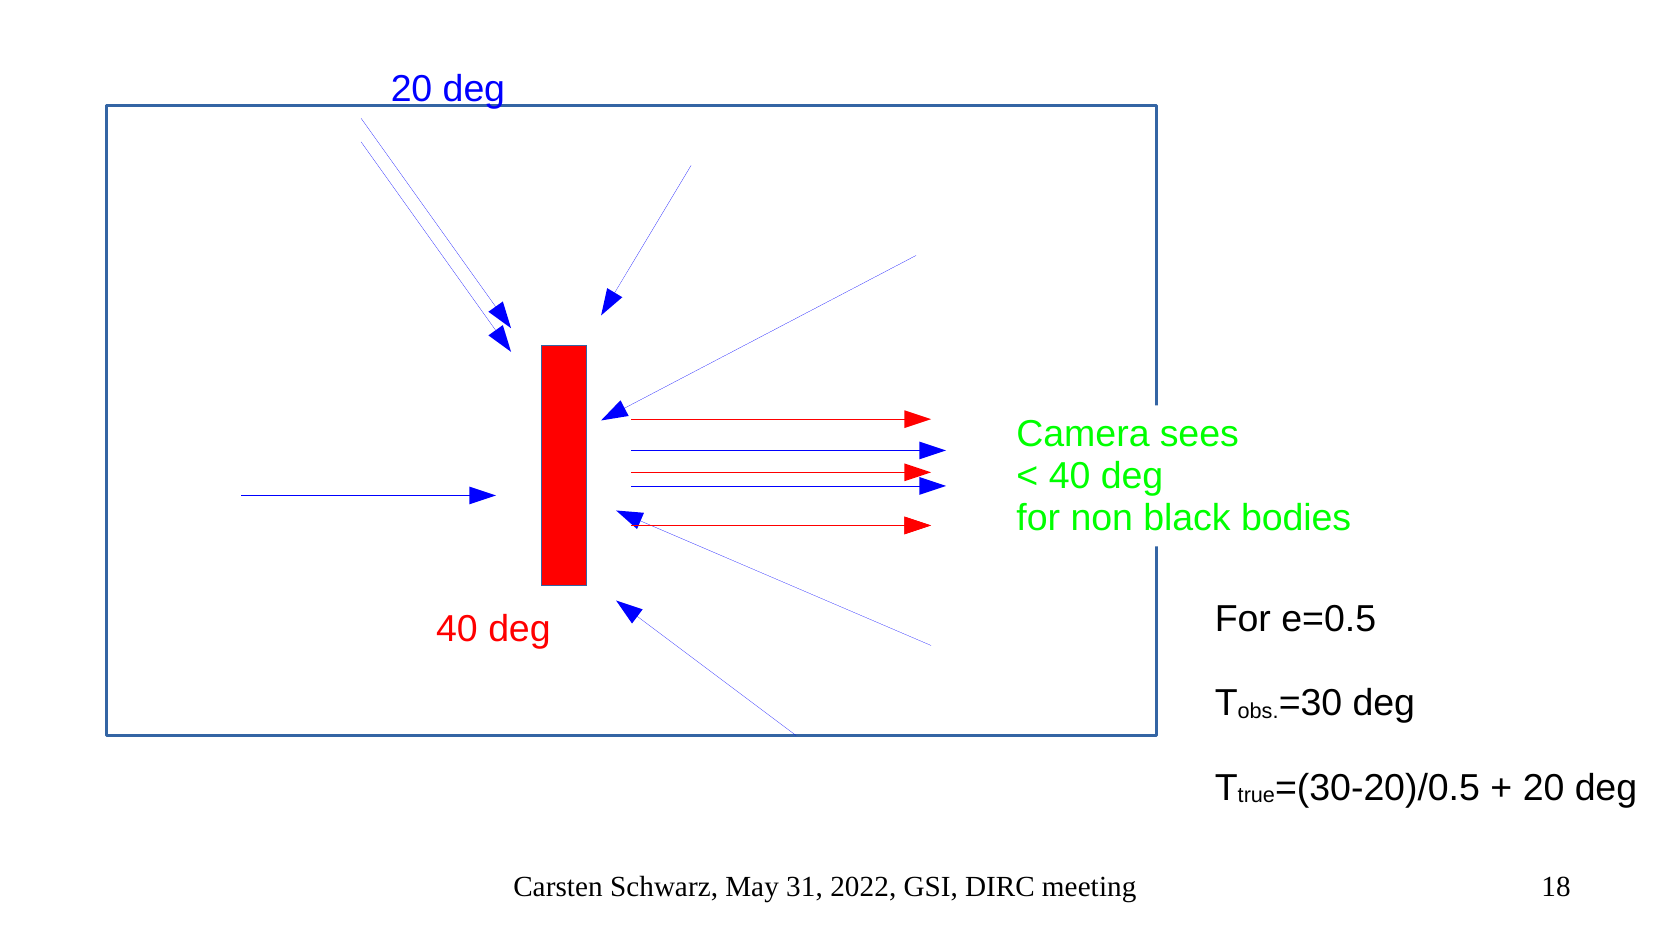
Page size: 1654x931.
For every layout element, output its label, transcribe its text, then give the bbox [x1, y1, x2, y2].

text_box Camera sees < 40 deg for non black bodies [1001, 405, 1367, 547]
text_box For e=0.5 Tobs.=30 deg Ttrue=(30-20)/0.5 + 20 deg [1200, 590, 1653, 841]
text_box 20 deg [376, 60, 520, 118]
text_box 40 deg [421, 600, 587, 658]
text_box [541, 345, 587, 586]
